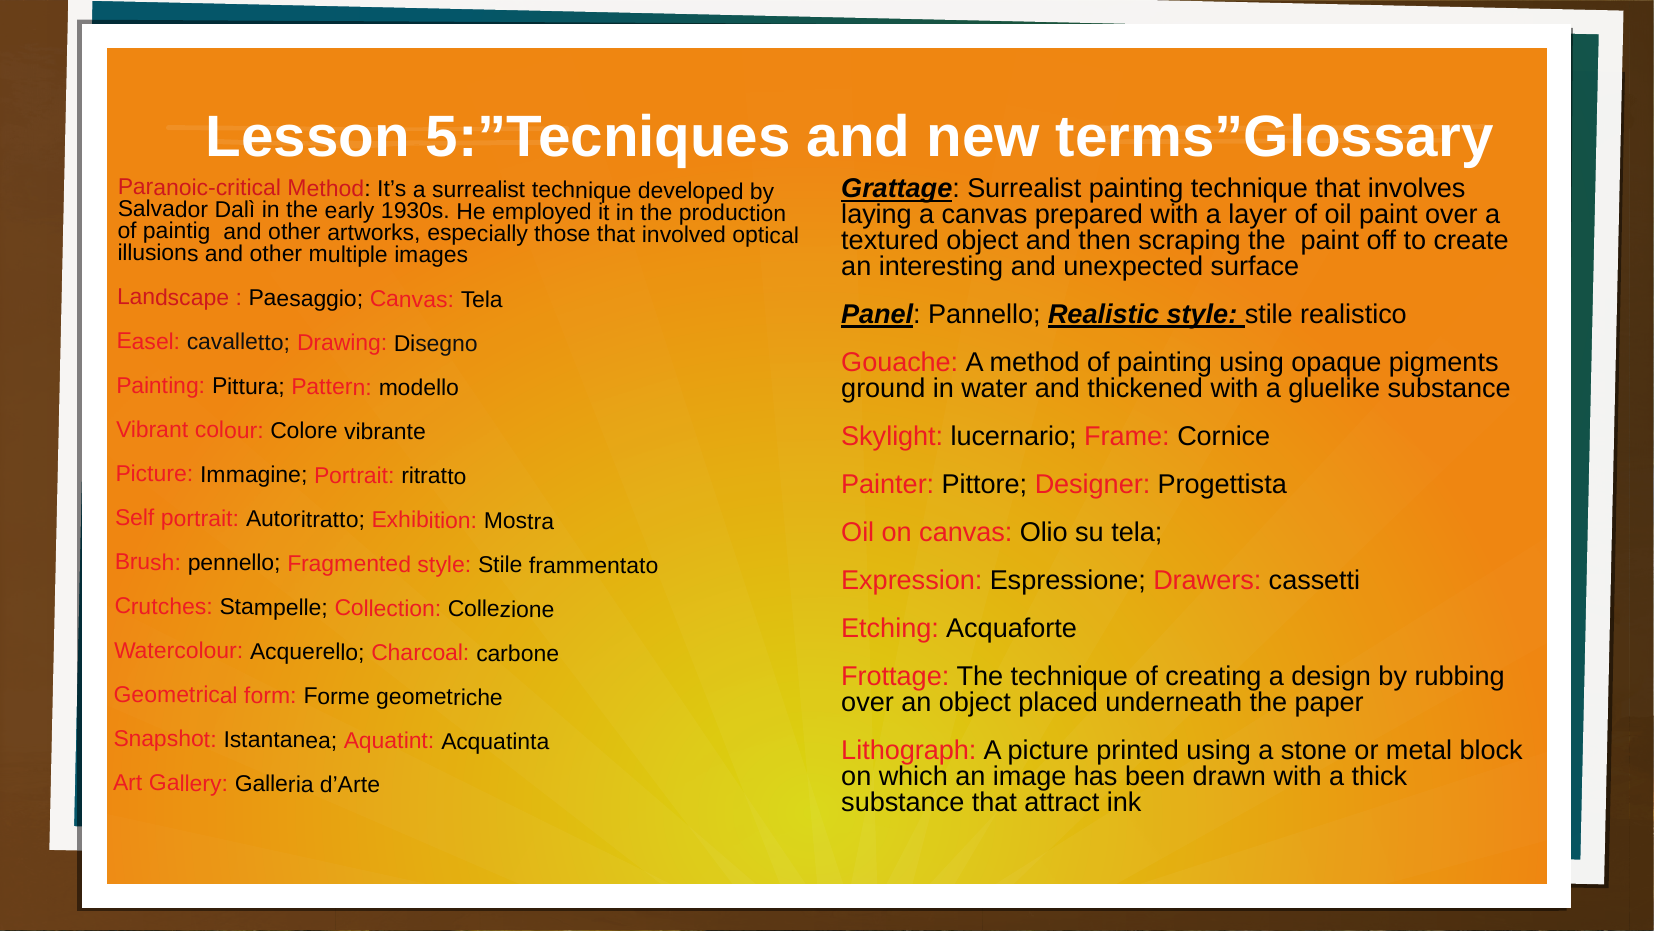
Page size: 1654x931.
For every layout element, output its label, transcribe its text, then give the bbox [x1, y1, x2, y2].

title Lesson 5:”Tecniques and new terms”Glossary [47, 0, 1654, 287]
list Grattage: Surrealist painting technique that involves laying a canvas prepared with a layer of oil paint over a textured object and then scraping the paint off to create an interesting and unexpected surface Panel: Pannello; Realistic style: stile realistico Gouache: A method of painting using opaque pigments ground in water and thickened with a gluelike substance Skylight: lucernario; Frame: Cornice Painter: Pittore; Designer: Progettista Oil on canvas: Olio su tela; Expression: Espressione; Drawers: cassetti Etching: Acquaforte Frottage: The technique of creating a design by rubbing over an object placed underneath the paper Lithograph: A picture printed using a stone or metal block on which an image has been drawn with a thick substance that attract ink [841, 177, 1527, 910]
list Paranoic-critical Method: It’s a surrealist technique developed by Salvador Dalì in the early 1930s. He employed it in the production of paintig and other artworks, especially those that involved optical illusions and other multiple images Landscape : Paesaggio; Canvas: Tela Easel: cavalletto; Drawing: Disegno Painting: Pittura; Pattern: modello Vibrant colour: Colore vibrante Picture: Immagine; Portrait: ritratto Self portrait: Autoritratto; Exhibition: Mostra Brush: pennello; Fragmented style: Stile frammentato Crutches: Stampelle; Collection: Collezione Watercolour: Acquerello; Charcoal: carbone Geometrical form: Forme geometriche Snapshot: Istantanea; Aquatint: Acquatinta Art Gallery: Galleria d’Arte [112, 177, 808, 895]
